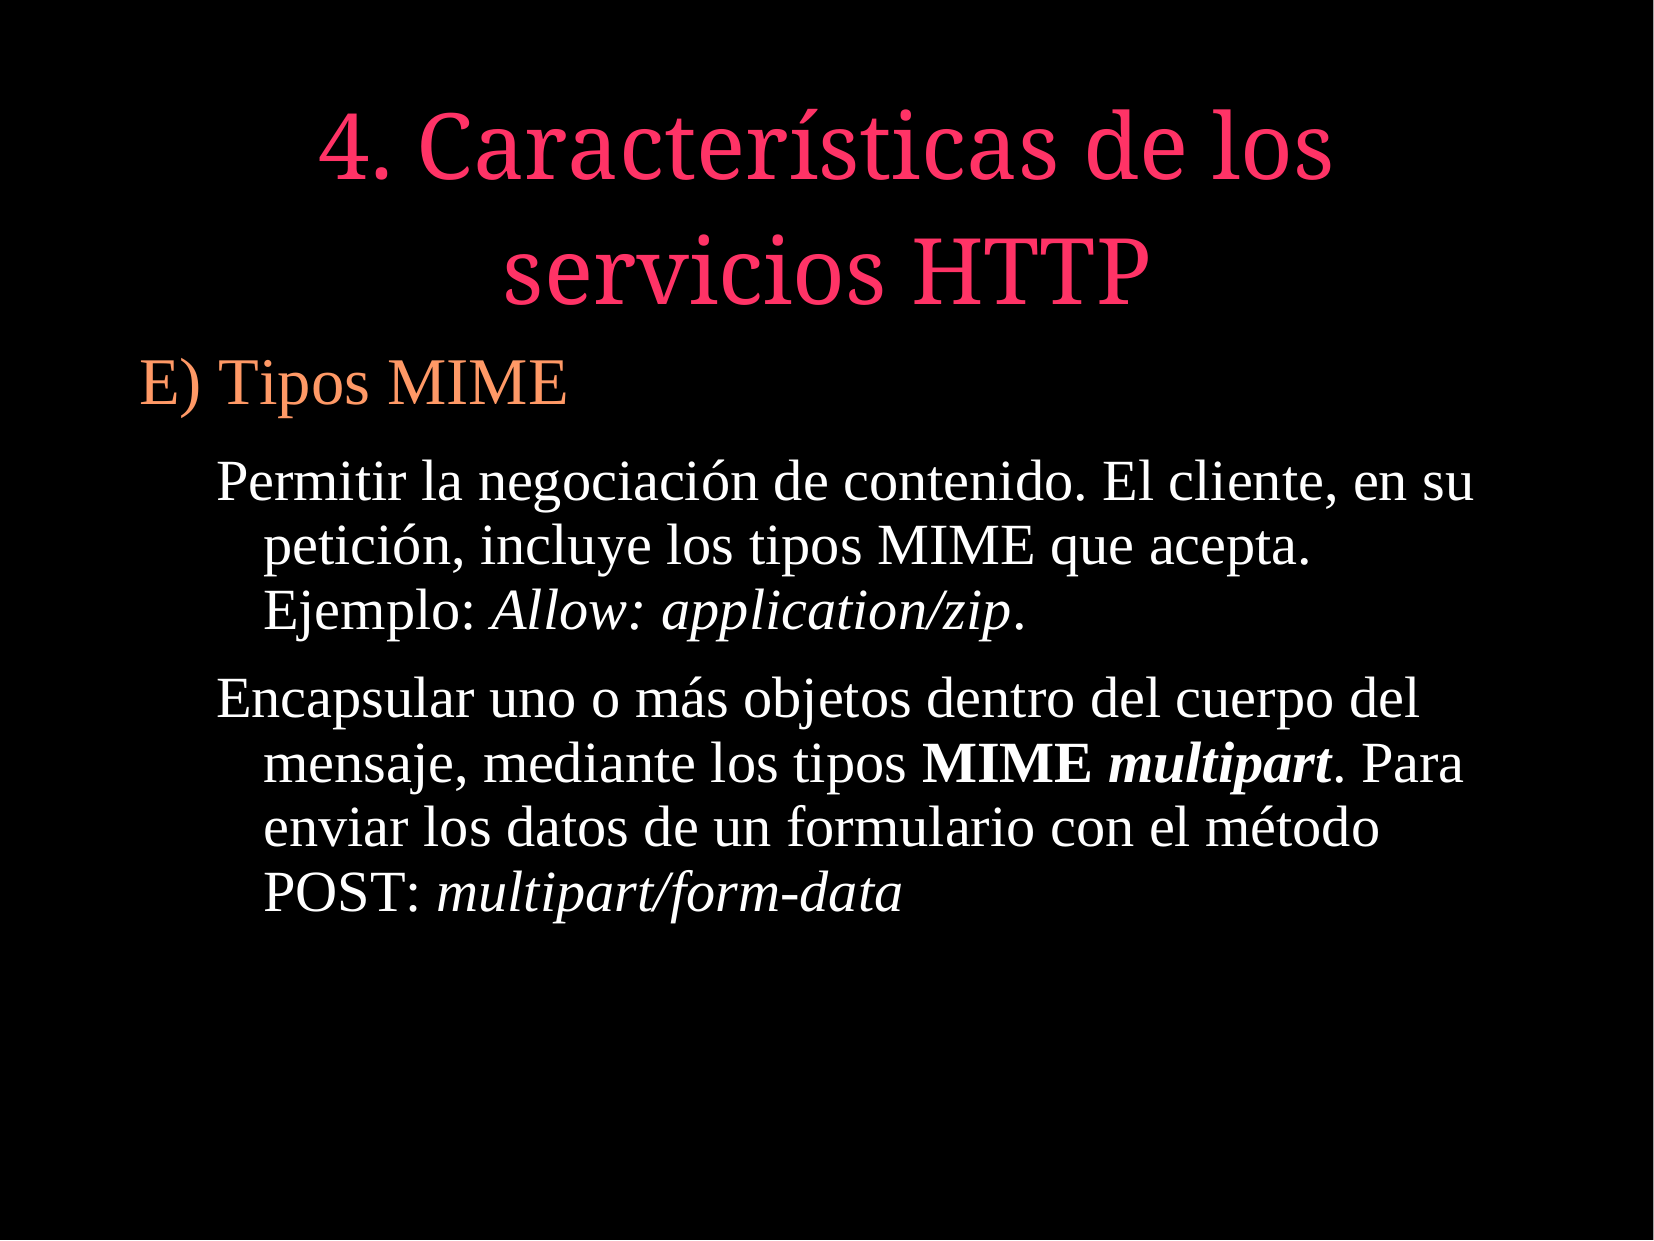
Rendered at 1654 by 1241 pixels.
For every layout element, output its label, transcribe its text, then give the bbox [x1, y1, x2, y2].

title 4. Características de los servicios HTTP [121, 82, 1534, 331]
list E) Tipos MIME Permitir la negociación de contenido. El cliente, en su petición, incluye los tipos MIME que acepta. Ejemplo: Allow: application/zip. Encapsular uno o más objetos dentro del cuerpo del mensaje, mediante los tipos MIME multipart. Para enviar los datos de un formulario con el método POST: multipart/form-data [121, 344, 1534, 1127]
